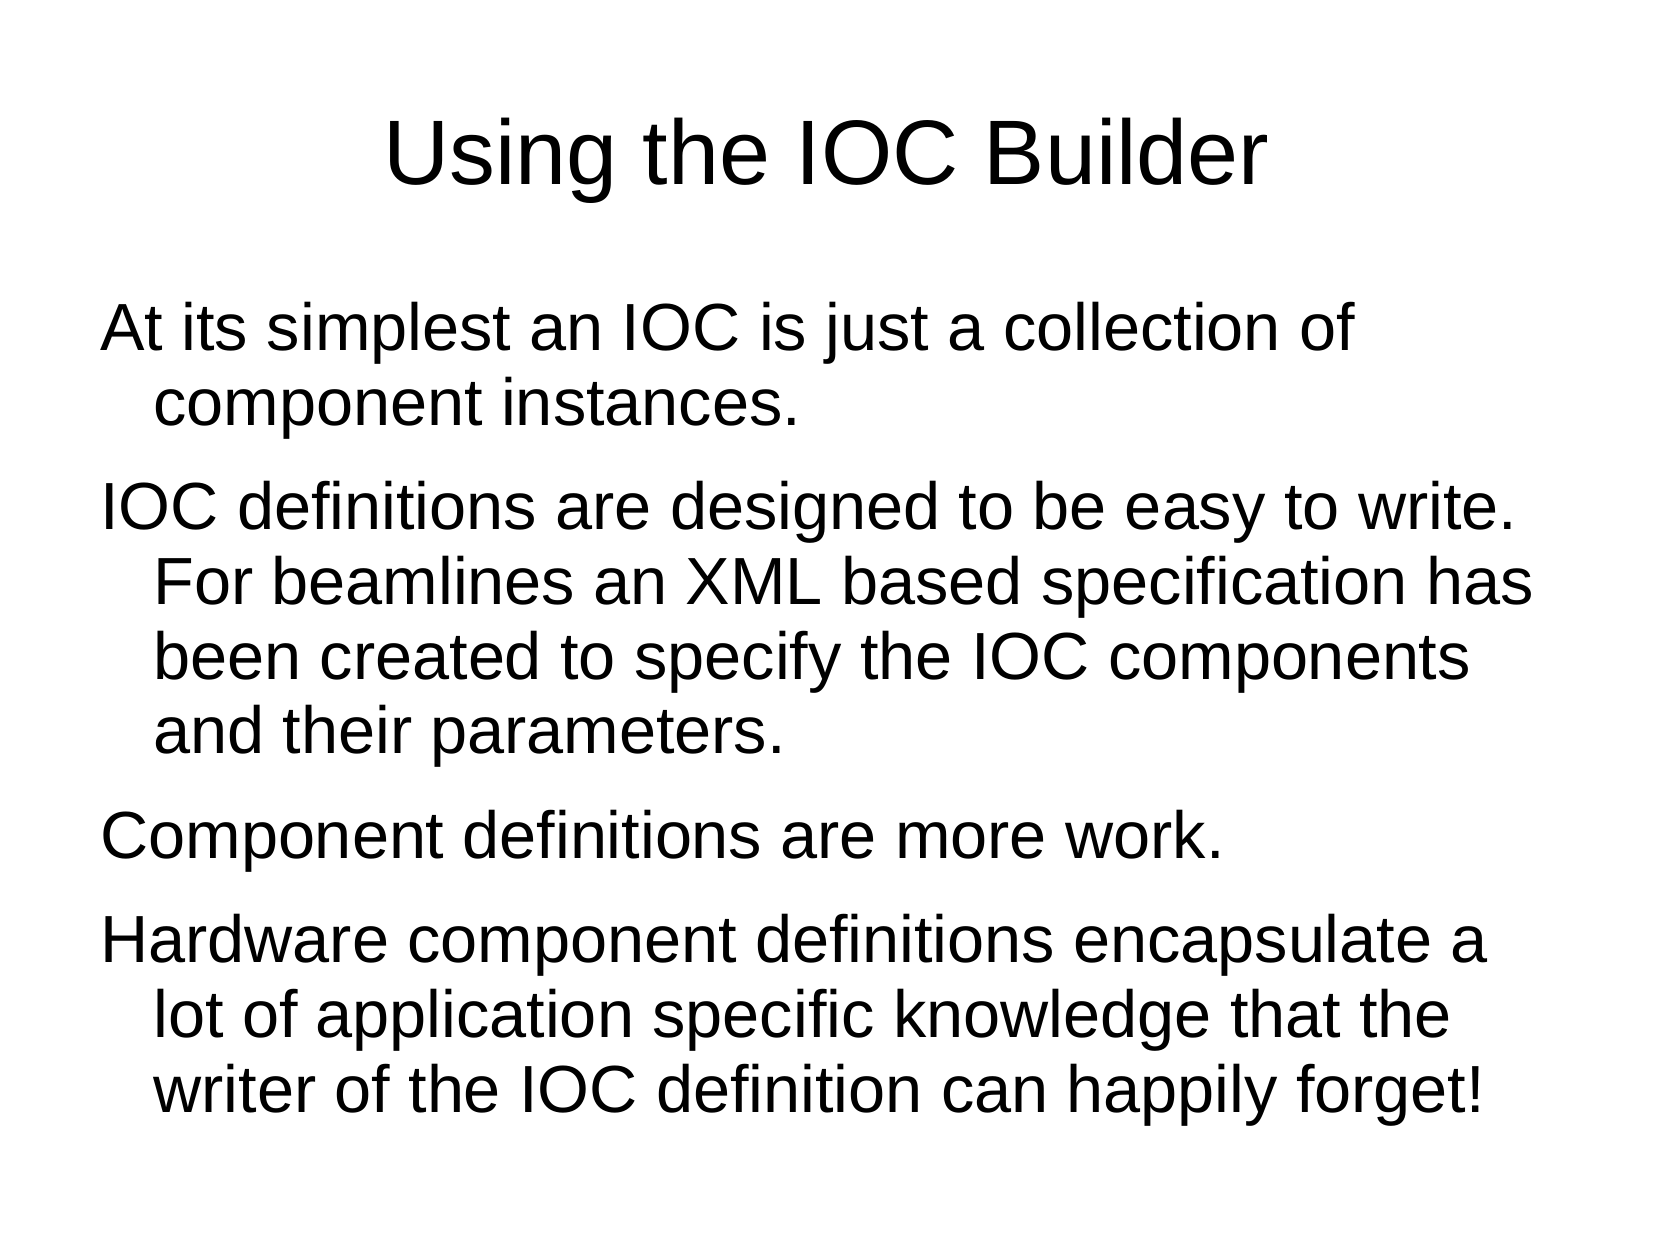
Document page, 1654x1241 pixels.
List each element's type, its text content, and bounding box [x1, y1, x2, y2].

list At its simplest an IOC is just a collection of component instances. IOC definitions are designed to be easy to write. For beamlines an XML based specification has been created to specify the IOC components and their parameters. Component definitions are more work. Hardware component definitions encapsulate a lot of application specific knowledge that the writer of the IOC definition can happily forget! [82, 290, 1571, 1127]
title Using the IOC Builder [82, 49, 1571, 257]
